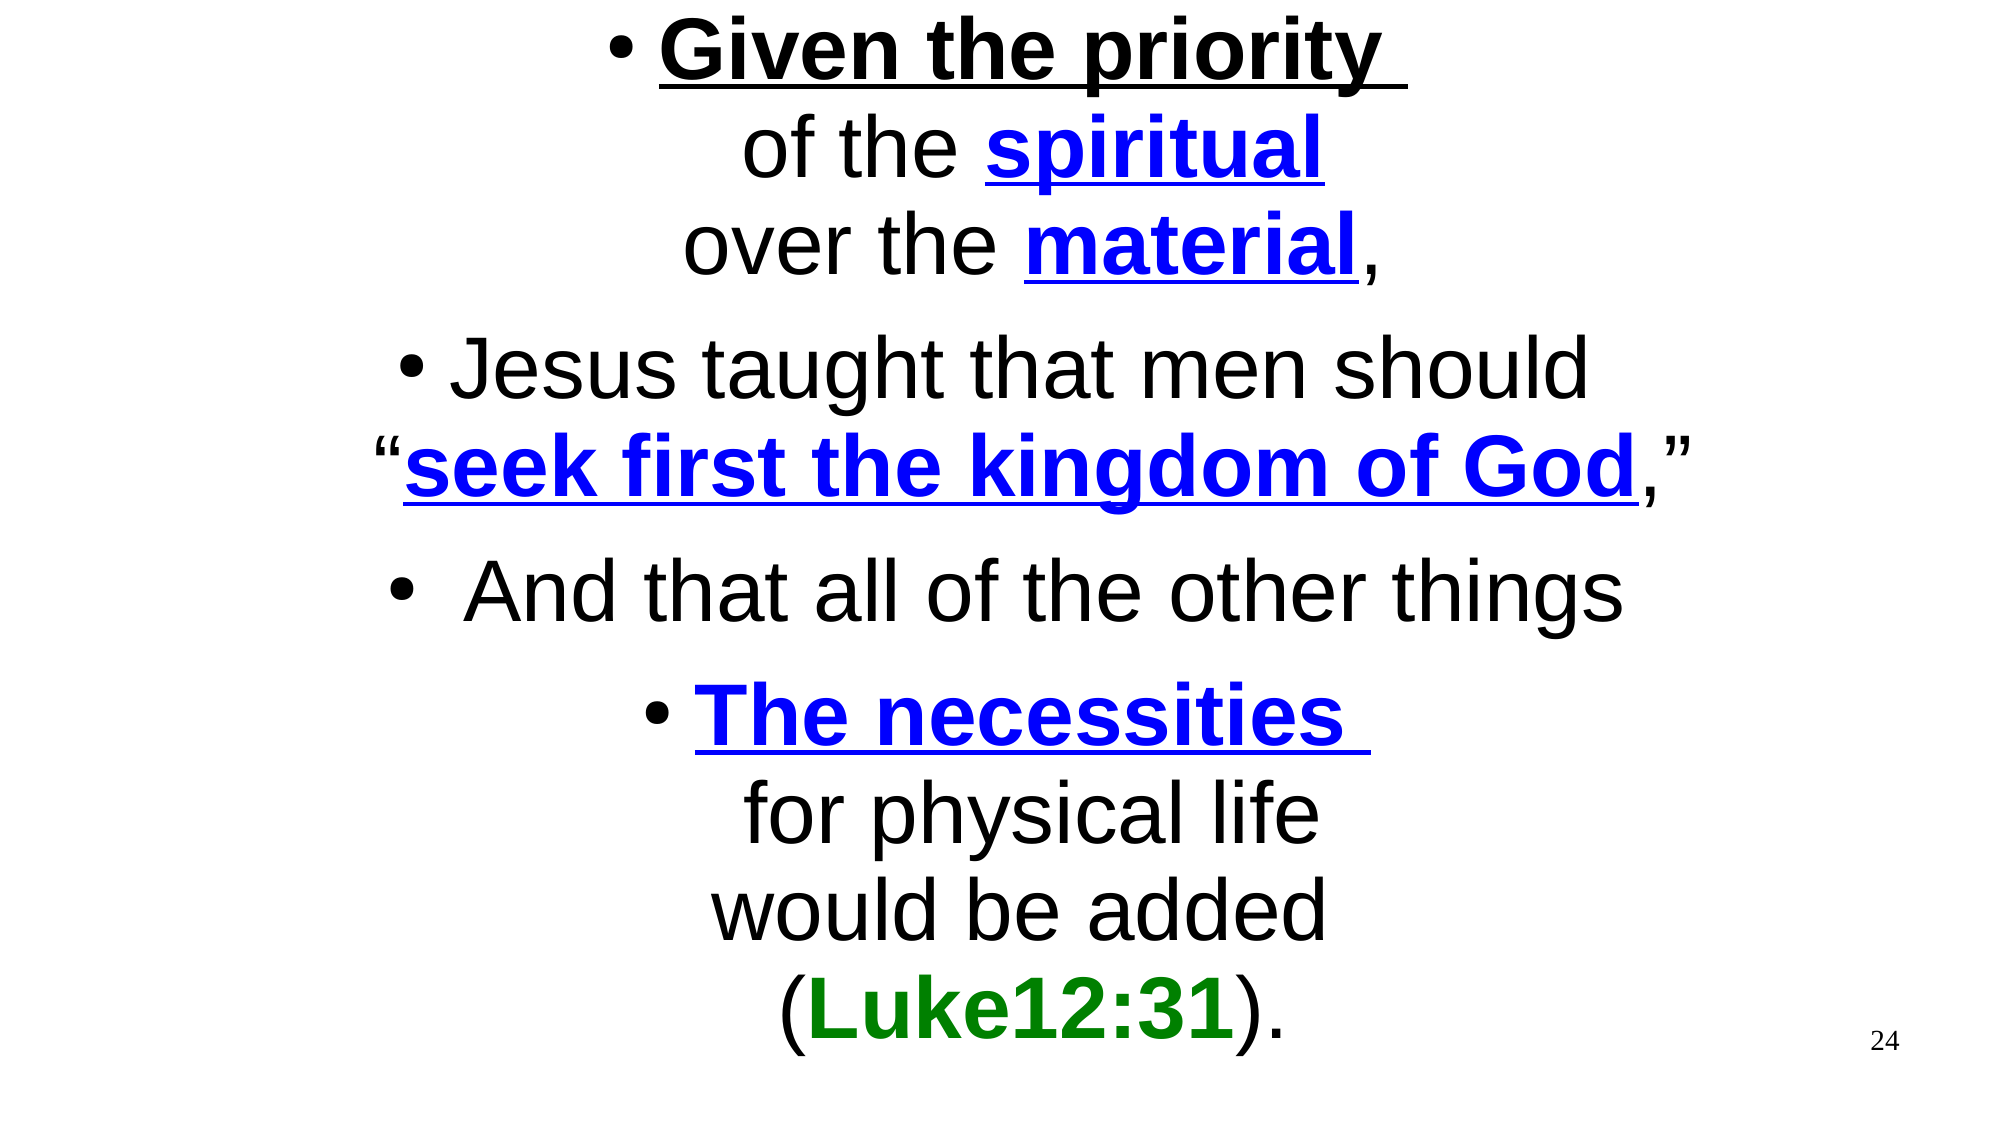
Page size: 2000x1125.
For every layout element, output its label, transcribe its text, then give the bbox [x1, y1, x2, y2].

list Given the priority of the spiritual over the material, Jesus taught that men should “seek first the kingdom of God,” And that all of the other things The necessities for physical life would be added (Luke12:31). [0, 0, 1996, 1123]
